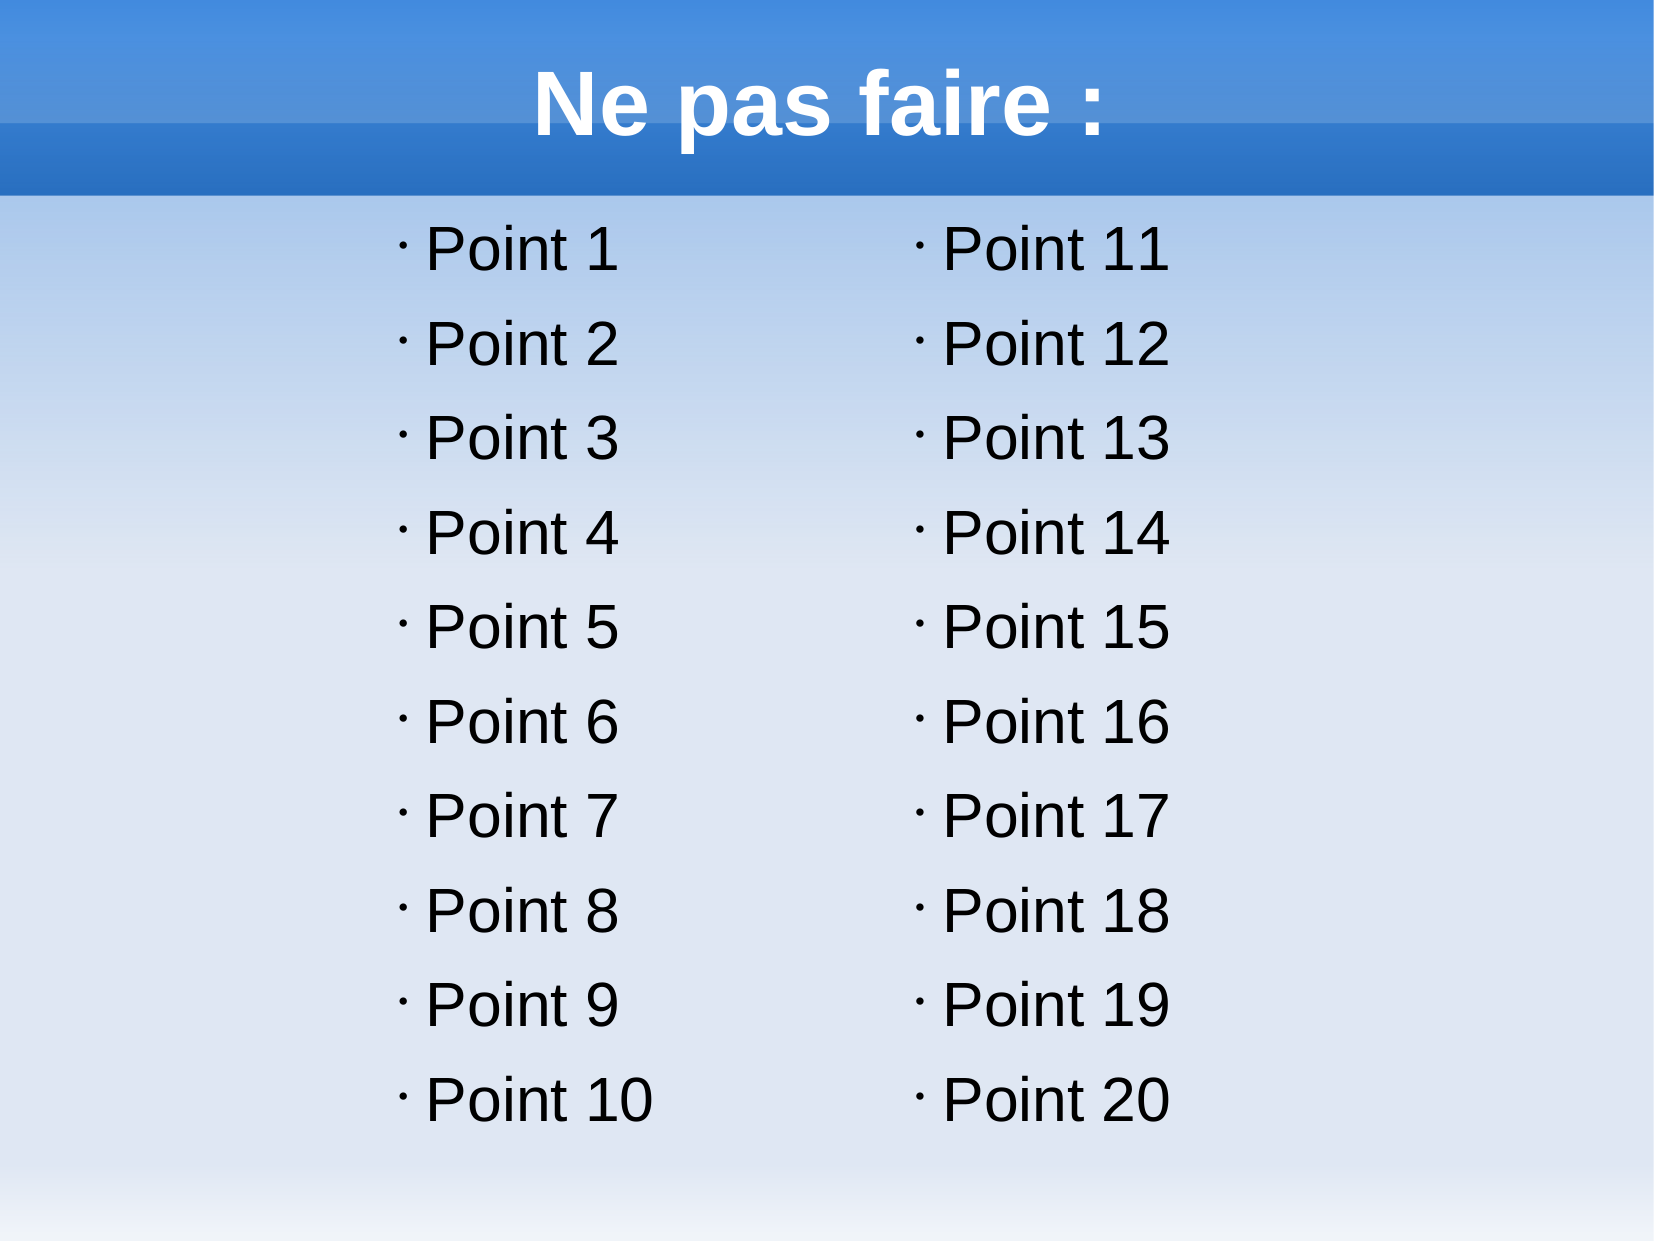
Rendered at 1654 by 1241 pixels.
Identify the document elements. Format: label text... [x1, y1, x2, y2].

title Ne pas faire : [76, 0, 1565, 208]
picture [0, 0, 1654, 1241]
text_box Point 1 Point 2 Point 3 Point 4 Point 5 Point 6 Point 7 Point 8 Point 9 Point 10 [383, 206, 724, 1223]
text_box Point 11 Point 12 Point 13 Point 14 Point 15 Point 16 Point 17 Point 18 Point 19 Point 20 [900, 206, 1241, 1223]
